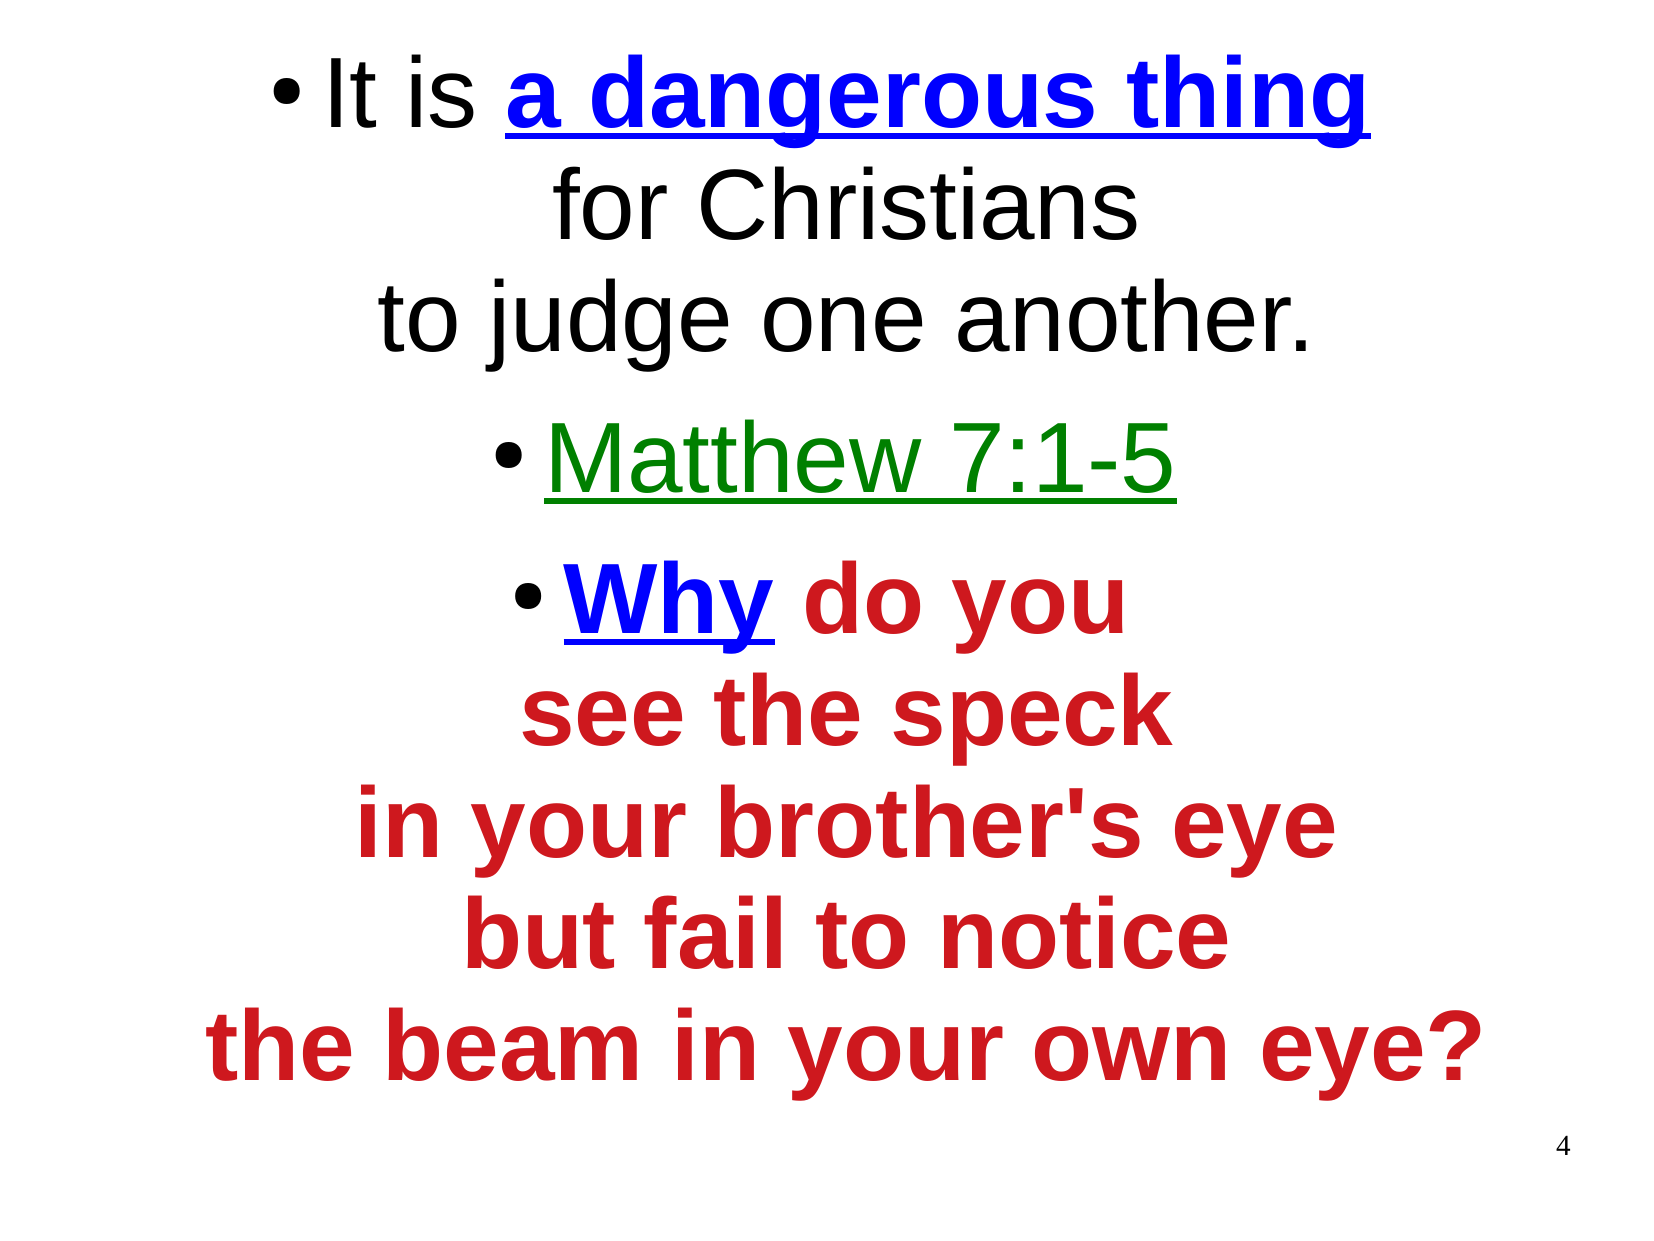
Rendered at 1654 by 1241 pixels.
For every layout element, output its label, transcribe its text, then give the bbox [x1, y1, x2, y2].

list It is a dangerous thing for Christians to judge one another. Matthew 7:1-5 Why do you see the speck in your brother's eye but fail to notice the beam in your own eye? [37, 37, 1613, 1201]
